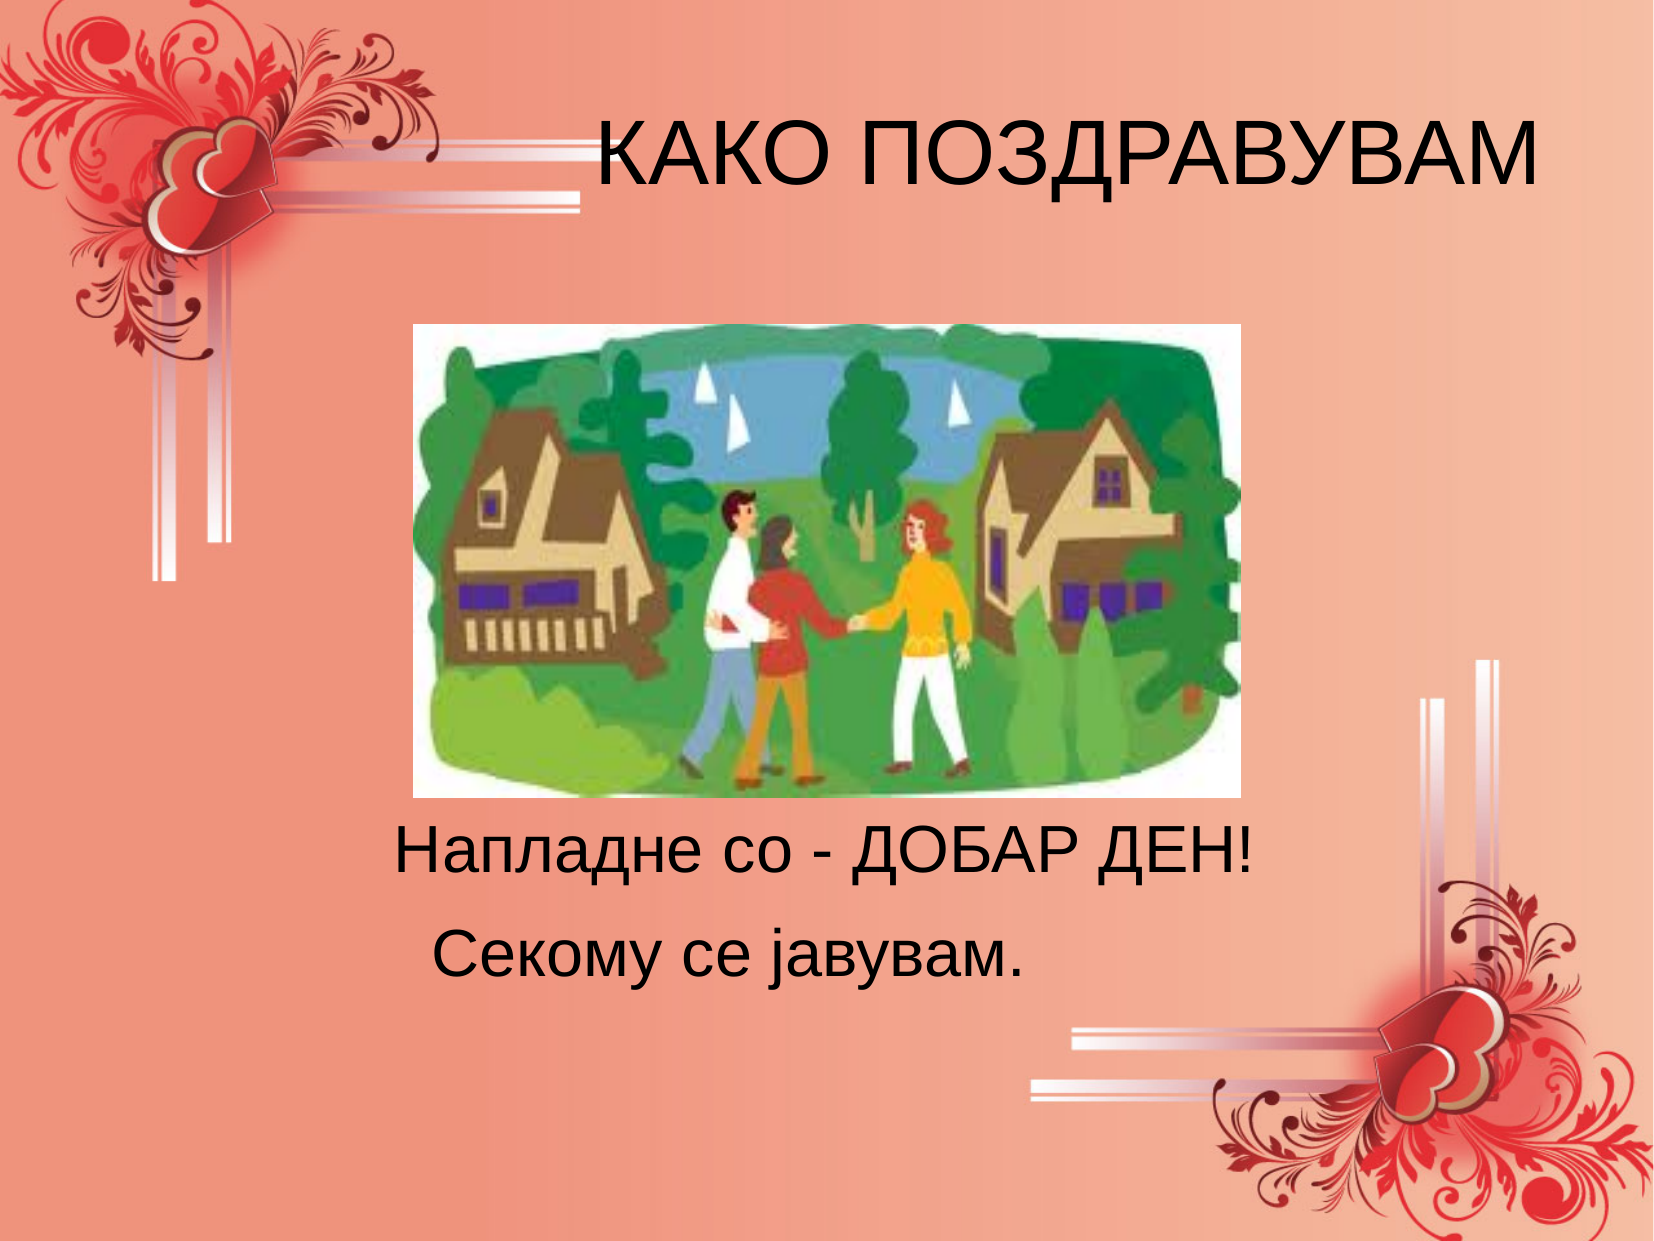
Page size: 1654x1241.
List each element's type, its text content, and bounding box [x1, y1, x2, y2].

title КАКО ПОЗДРАВУВАМ [82, 56, 1571, 250]
picture [0, 0, 1654, 1241]
list Напладне со - ДОБАР ДЕН! Секому се јавувам. [82, 290, 1300, 1109]
